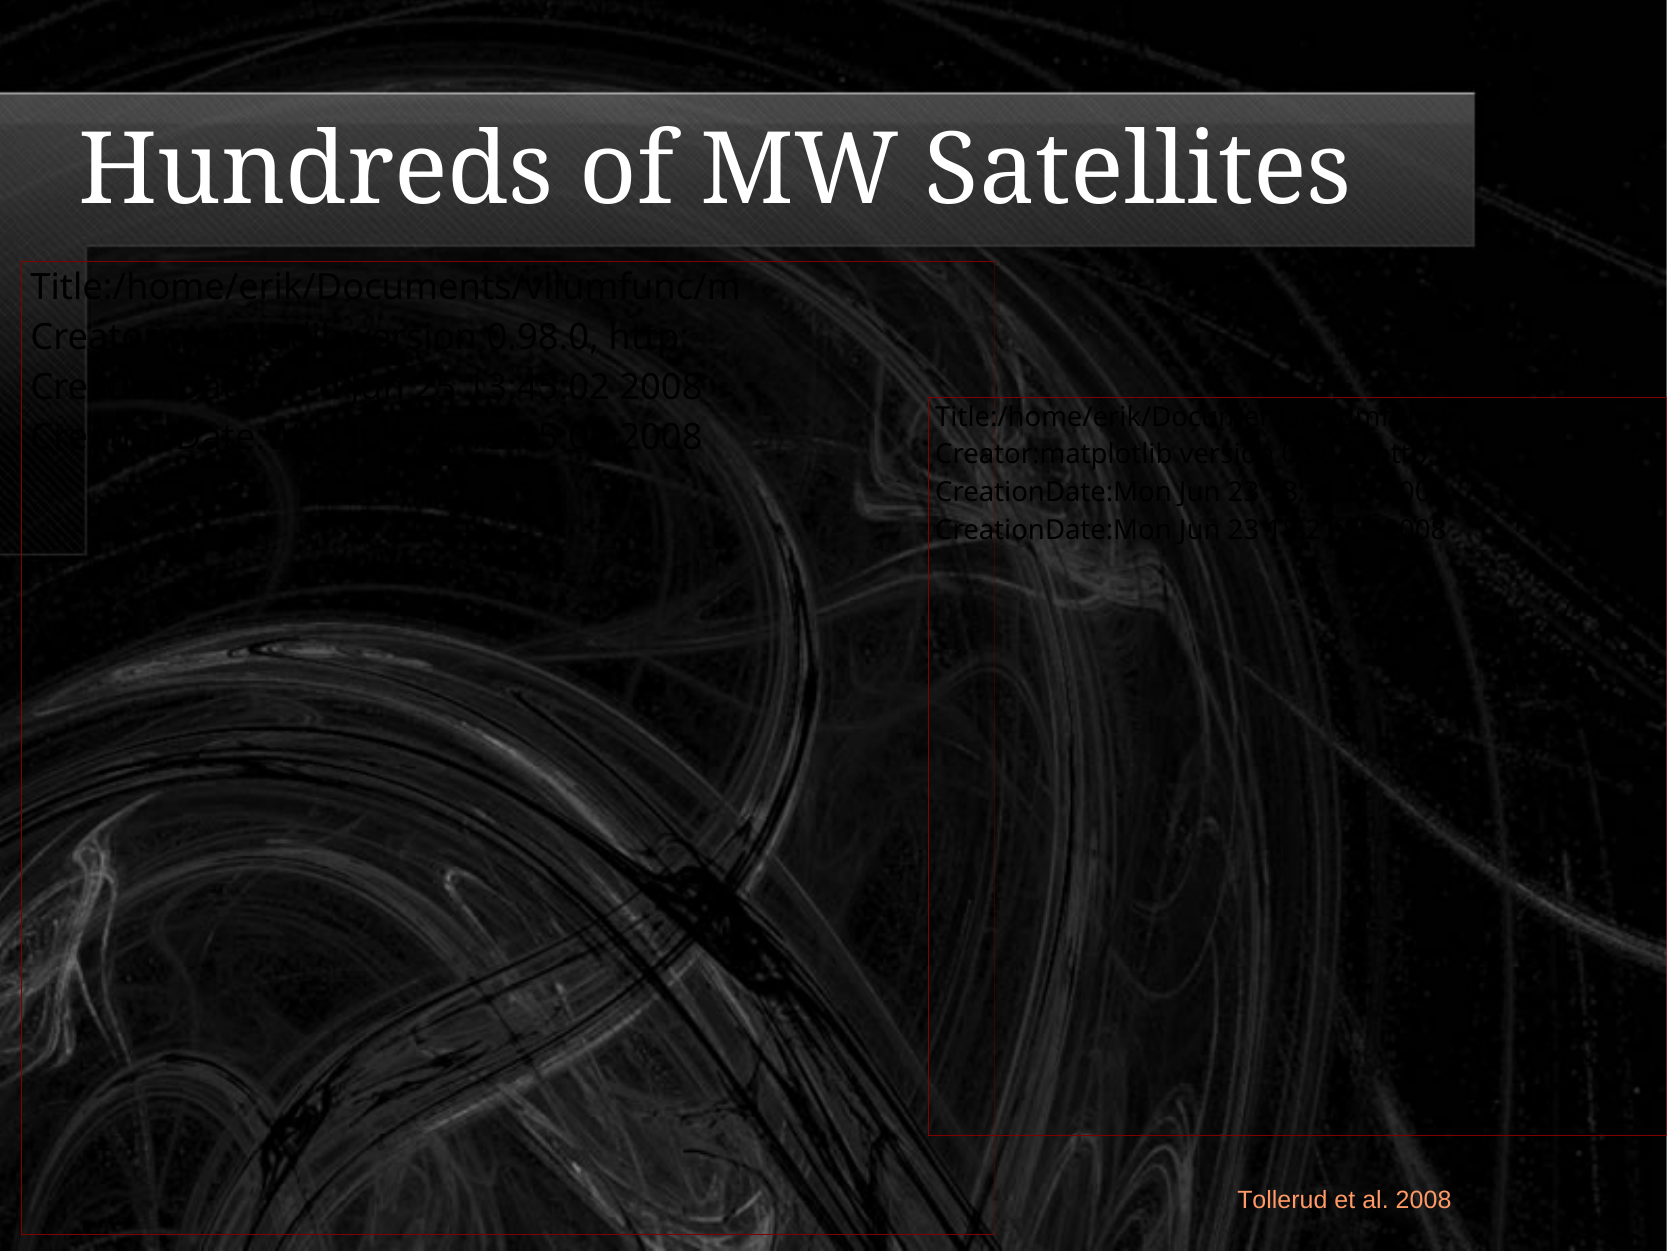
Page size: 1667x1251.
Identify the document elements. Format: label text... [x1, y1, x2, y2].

title Hundreds of MW Satellites [78, 99, 1665, 250]
text_box Tollerud et al. 2008 [1176, 1149, 1513, 1251]
picture [0, 0, 1667, 1251]
